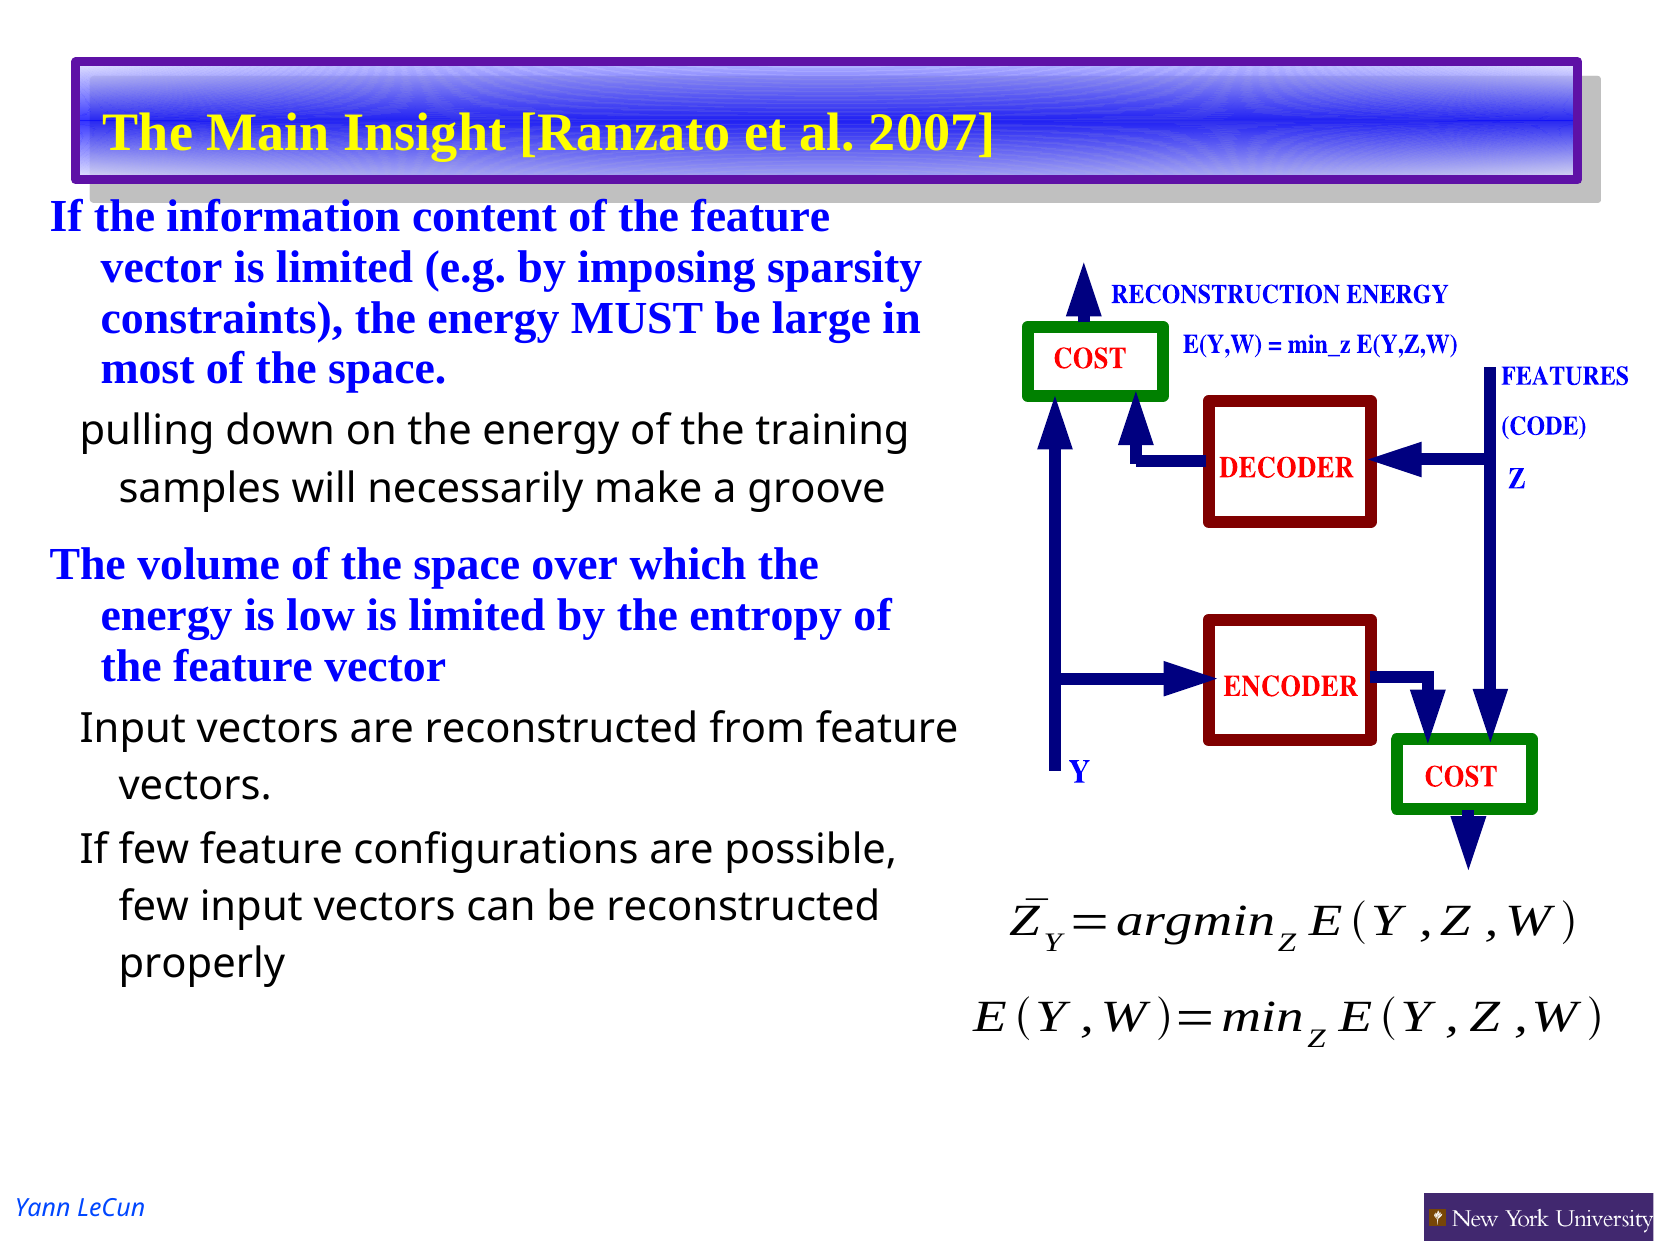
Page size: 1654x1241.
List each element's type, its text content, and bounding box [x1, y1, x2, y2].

text_box [1339, 675, 1358, 696]
text_box [1362, 284, 1395, 304]
text_box [1200, 334, 1224, 358]
title The Main Insight [Ranzato et al. 2007] [75, 61, 1578, 180]
list If the information content of the feature vector is limited (e.g. by imposing sparsity constraints), the energy MUST be large in most of the space. pulling down on the energy of the training samples will necessarily make a groove The volume of the space over which the energy is low is limited by the entropy of the feature vector Input vectors are reconstructed from feature vectors. If few feature configurations are possible, few input vectors can be reconstructed properly [49, 190, 962, 1194]
text_box [1420, 348, 1426, 358]
text_box [1480, 765, 1497, 787]
text_box [1277, 456, 1296, 478]
text_box [1501, 366, 1532, 385]
text_box [1109, 347, 1126, 369]
chart [992, 884, 1590, 960]
text_box [1583, 366, 1629, 386]
text_box [1230, 334, 1262, 358]
picture [1424, 1193, 1654, 1241]
text_box [1532, 366, 1549, 385]
text_box [1288, 340, 1314, 353]
text_box [1315, 340, 1328, 353]
text_box [1211, 284, 1245, 304]
text_box [1340, 340, 1350, 353]
text_box [1241, 675, 1260, 697]
text_box [1094, 347, 1108, 369]
text_box [1180, 284, 1198, 304]
text_box [1305, 284, 1323, 304]
text_box [1398, 334, 1420, 358]
text_box [1321, 675, 1338, 696]
text_box [1508, 468, 1525, 489]
text_box [1335, 456, 1354, 478]
text_box [1425, 765, 1443, 787]
text_box [1323, 284, 1340, 304]
text_box [1262, 675, 1280, 697]
text_box [1225, 348, 1230, 358]
text_box [1262, 284, 1279, 304]
text_box [1502, 416, 1509, 440]
text_box [1317, 456, 1334, 478]
text_box [1183, 334, 1199, 353]
text_box [1069, 760, 1090, 783]
chart [955, 980, 1619, 1056]
text_box [1579, 416, 1586, 440]
text_box [1373, 334, 1398, 358]
text_box [1444, 765, 1464, 787]
text_box [1111, 284, 1144, 304]
text_box [1198, 284, 1210, 304]
text_box [1244, 284, 1262, 304]
text_box [1527, 416, 1545, 436]
text_box [1257, 456, 1275, 478]
text_box [1239, 456, 1256, 478]
text_box [1162, 284, 1180, 304]
text_box [1465, 765, 1479, 787]
text_box [1054, 347, 1072, 369]
text_box [1219, 456, 1238, 478]
text_box [1145, 284, 1161, 304]
text_box [1549, 366, 1582, 386]
text_box [1426, 334, 1457, 358]
text_box [1562, 416, 1578, 435]
text_box [1268, 347, 1282, 351]
text_box [1073, 347, 1093, 369]
text_box [1545, 416, 1562, 435]
text_box [1301, 675, 1320, 696]
text_box [1223, 675, 1241, 696]
text_box [1297, 456, 1316, 478]
text_box [1396, 284, 1413, 304]
text_box [1510, 416, 1526, 436]
text_box [1356, 334, 1372, 353]
text_box [1279, 284, 1304, 304]
text_box [1413, 284, 1431, 304]
text_box [1346, 284, 1362, 304]
text_box [1431, 284, 1449, 304]
text_box [1281, 675, 1301, 697]
